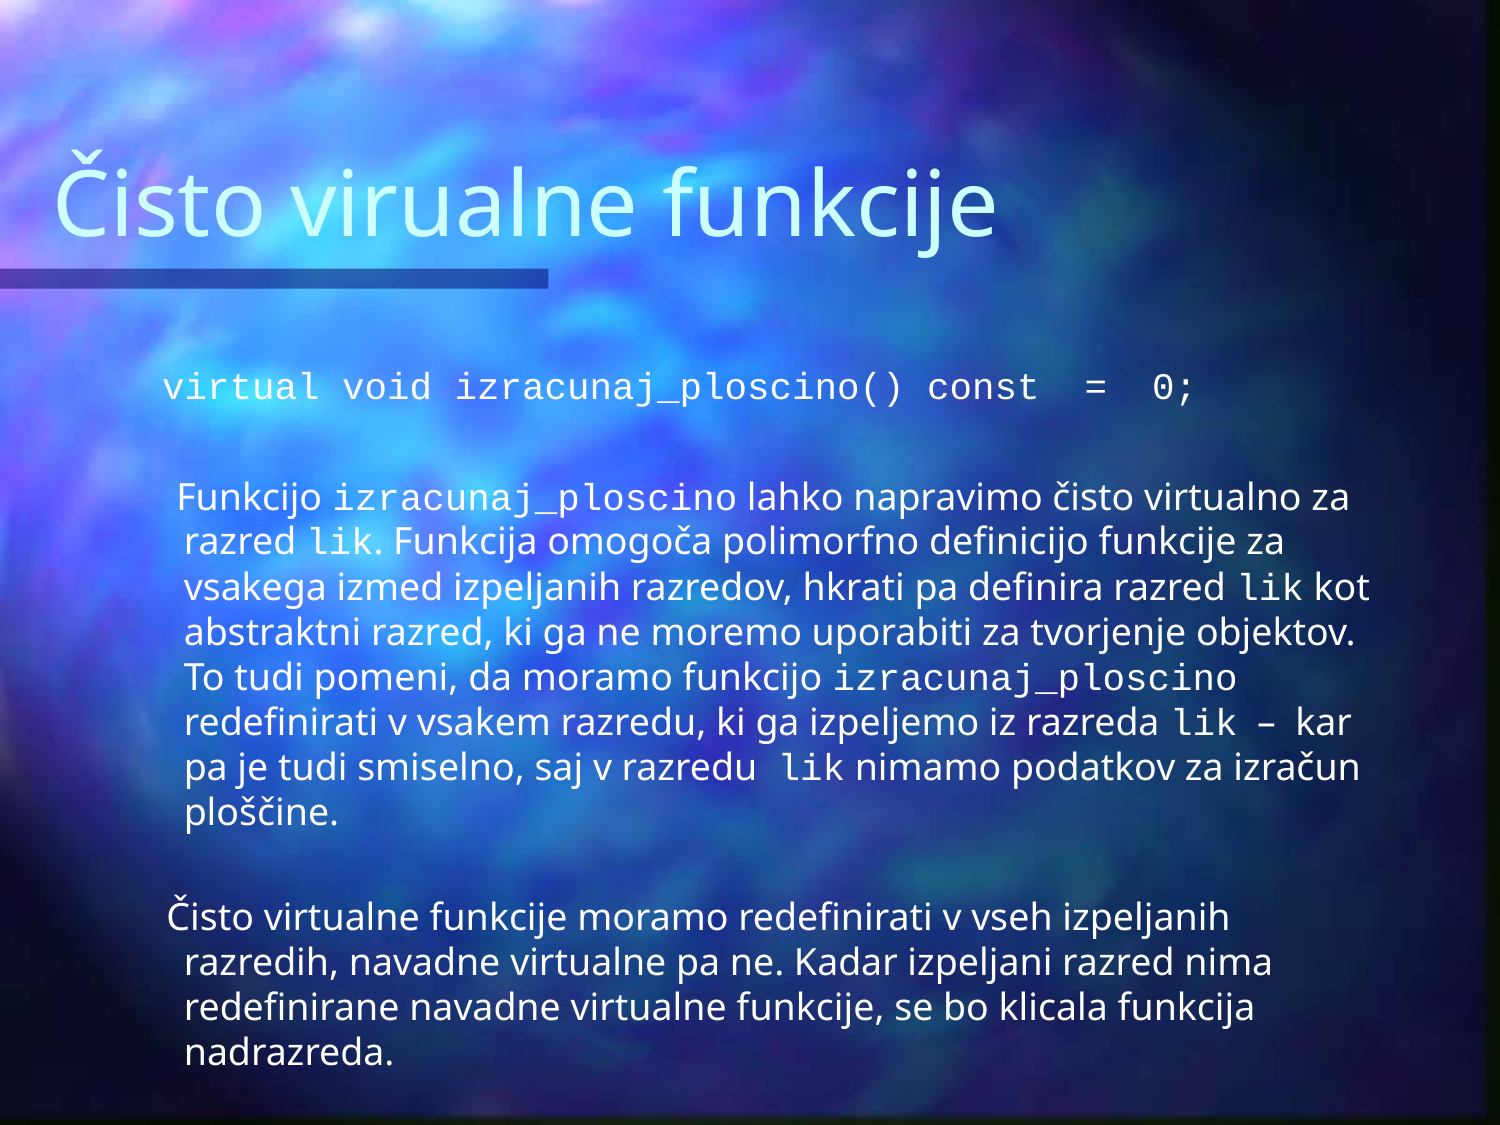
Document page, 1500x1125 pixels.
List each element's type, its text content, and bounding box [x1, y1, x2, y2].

picture [0, 0, 1500, 1125]
list virtual void izracunaj_ploscino() const = 0; Funkcijo izracunaj_ploscino lahko napravimo čisto virtualno za razred lik. Funkcija omogoča polimorfno definicijo funkcije za vsakega izmed izpeljanih razredov, hkrati pa definira razred lik kot abstraktni razred, ki ga ne moremo uporabiti za tvorjenje objektov. To tudi pomeni, da moramo funkcijo izracunaj_ploscino redefinirati v vsakem razredu, ki ga izpeljemo iz razreda lik – kar pa je tudi smiselno, saj v razredu lik nimamo podatkov za izračun ploščine. Čisto virtualne funkcije moramo redefinirati v vseh izpeljanih razredih, navadne virtualne pa ne. Kadar izpeljani razred nima redefinirane navadne virtualne funkcije, se bo klicala funkcija nadrazreda. [112, 324, 1388, 1000]
title Čisto virualne funkcije [37, 75, 1313, 263]
